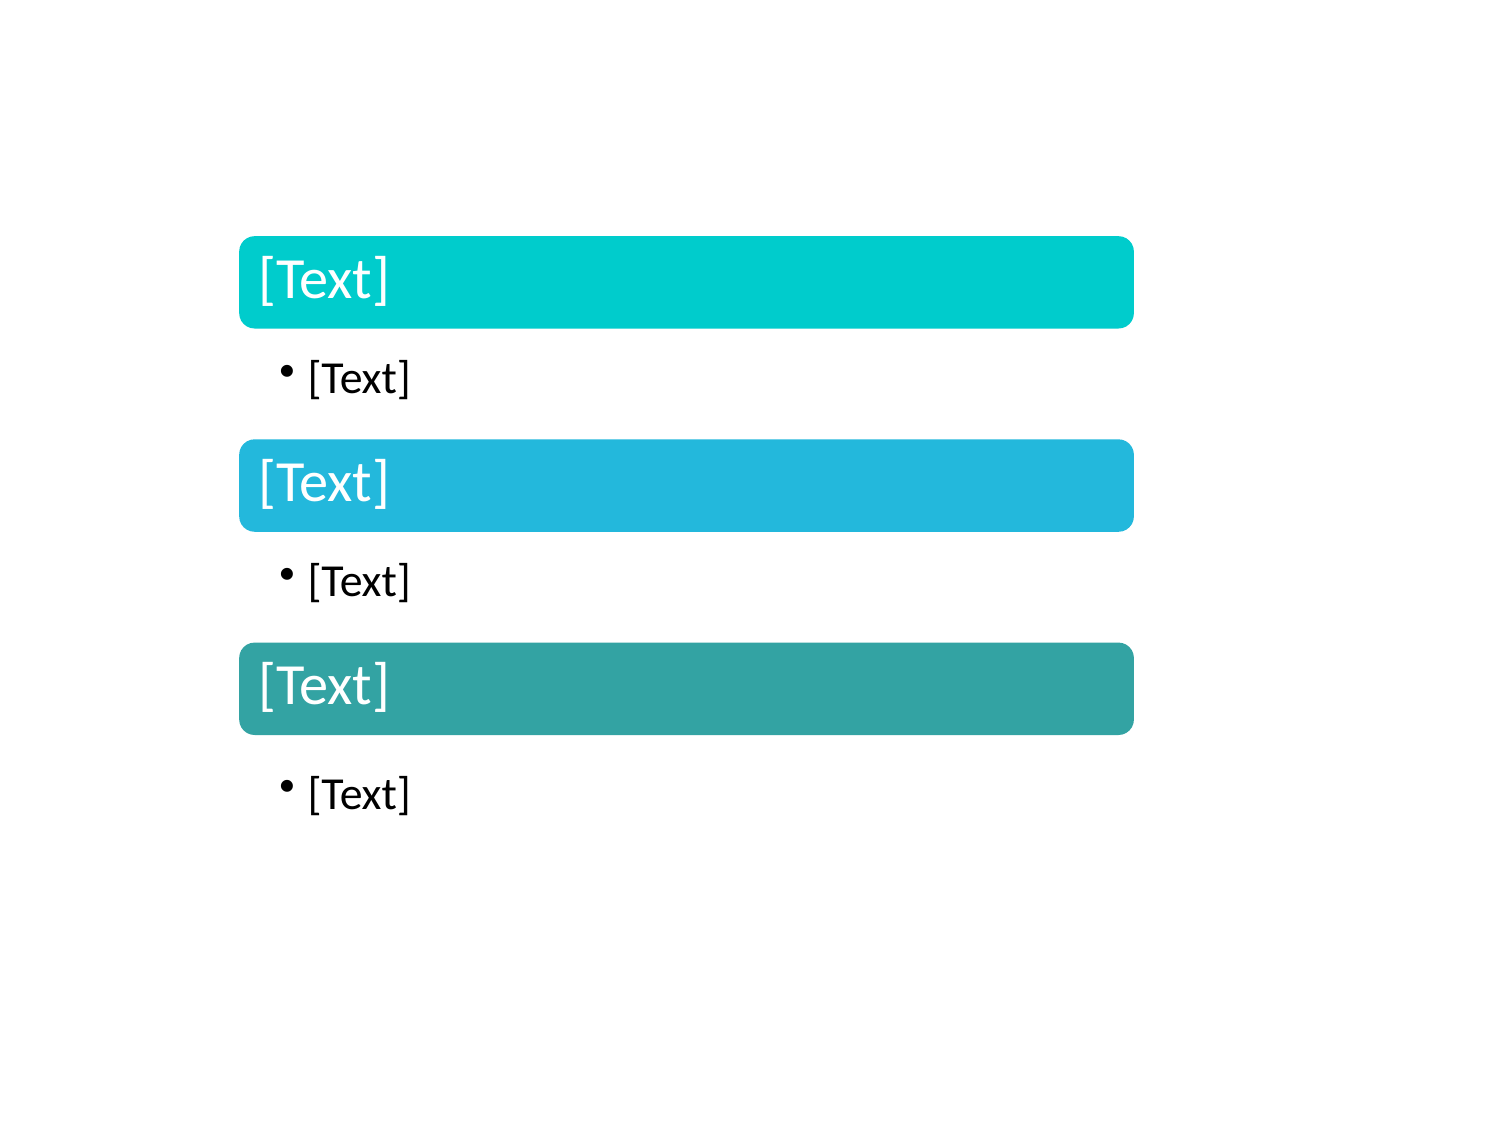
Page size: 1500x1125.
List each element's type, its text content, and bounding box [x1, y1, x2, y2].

text_box [Text] [239, 642, 1134, 736]
text_box [Text] [239, 236, 1134, 329]
text_box [Text] [247, 765, 1041, 851]
text_box [Text] [247, 553, 1041, 639]
text_box [Text] [247, 350, 1041, 435]
text_box [Text] [239, 439, 1134, 532]
